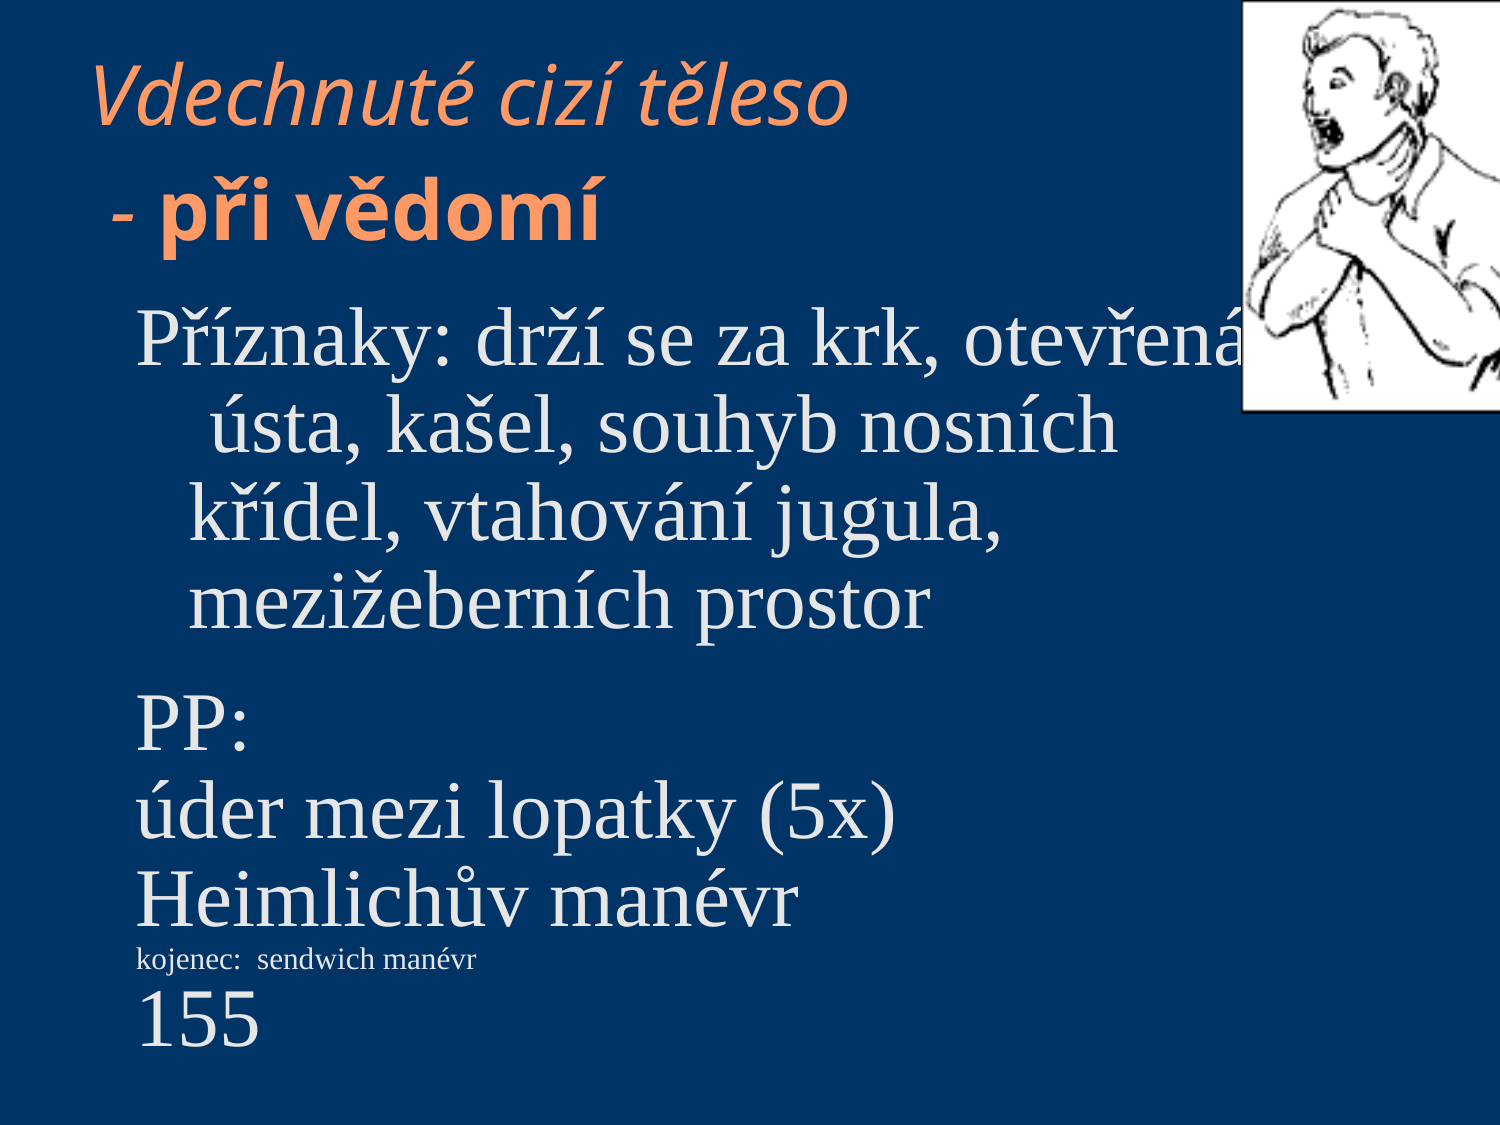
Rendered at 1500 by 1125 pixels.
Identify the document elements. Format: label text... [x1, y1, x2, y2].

picture [1241, 0, 1500, 414]
title Vdechnuté cizí těleso - při vědomí [88, 46, 1241, 254]
list Příznaky: drží se za krk, otevřená ústa, kašel, souhyb nosních křídel, vtahování jugula, mezižeberních prostor PP: úder mezi lopatky (5x) Heimlichův manévr kojenec: sendwich manévr 155 [118, 295, 1500, 1107]
